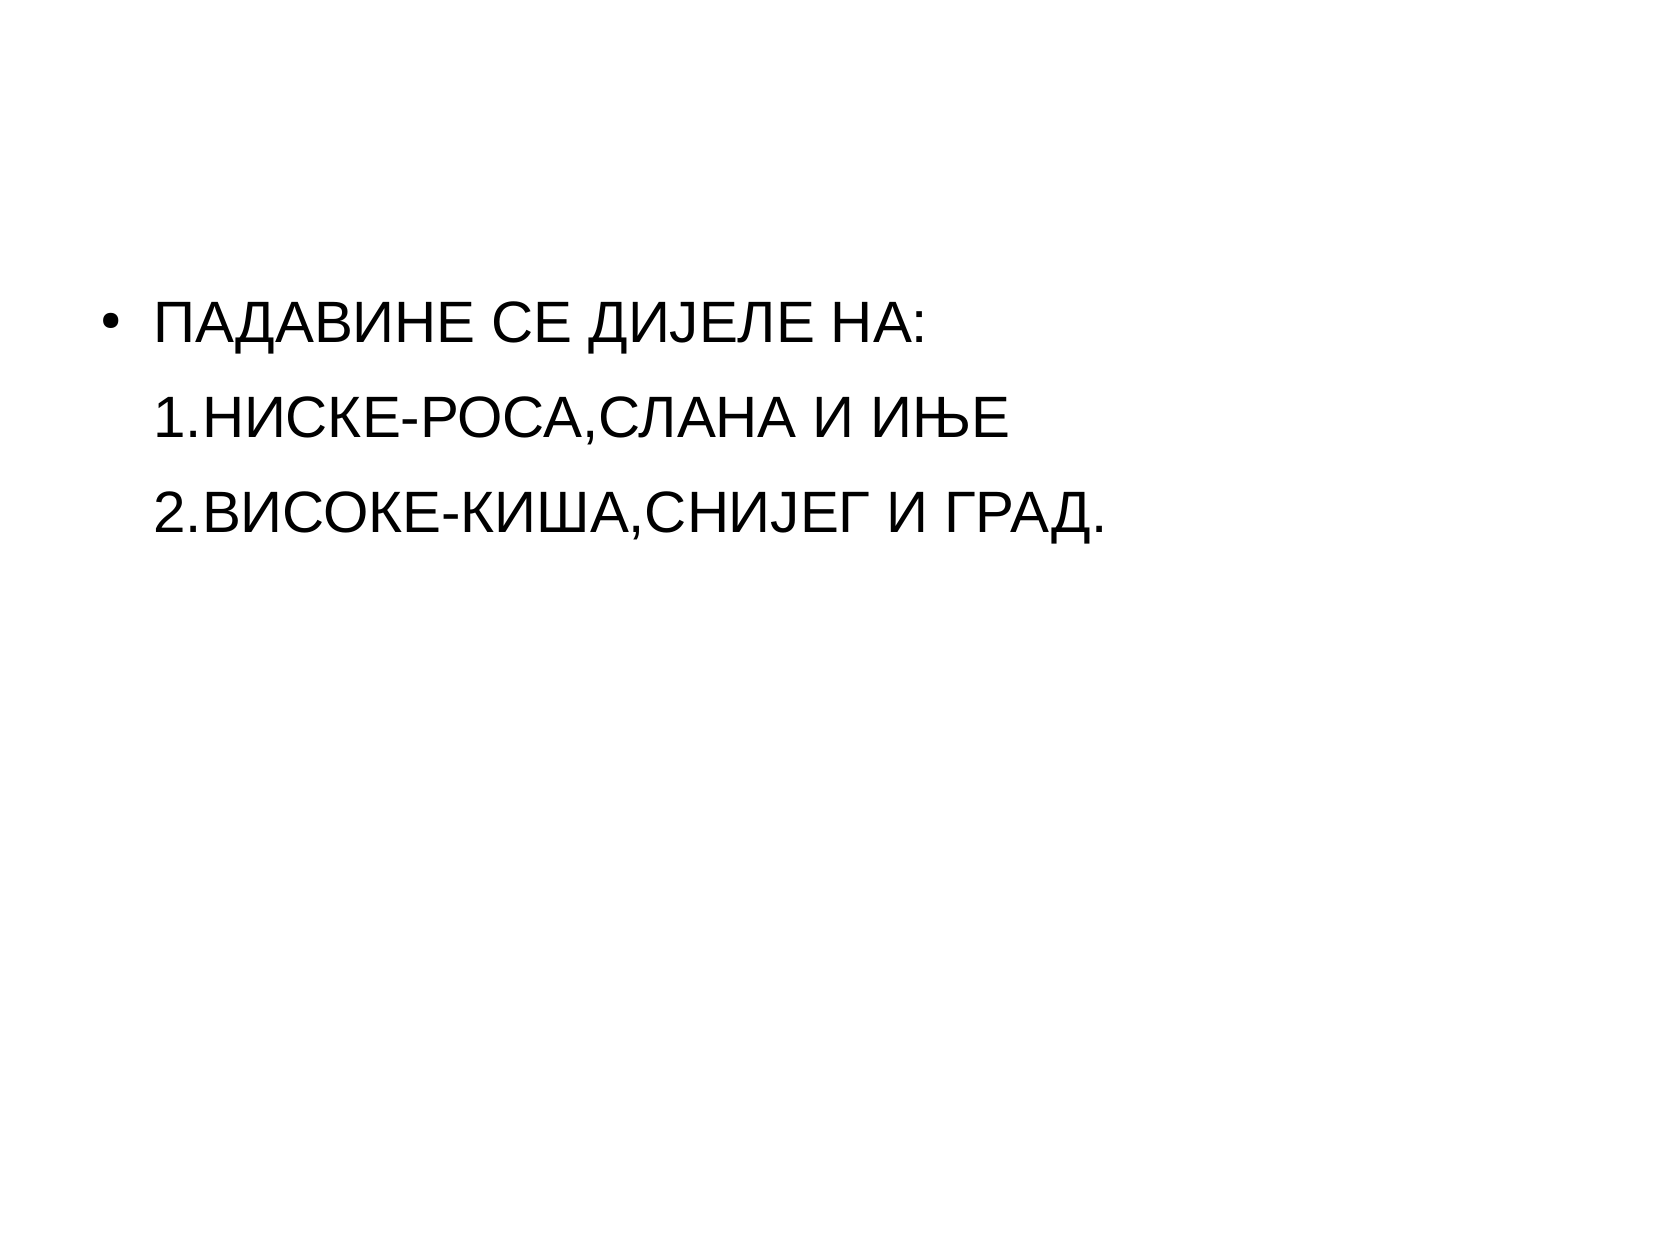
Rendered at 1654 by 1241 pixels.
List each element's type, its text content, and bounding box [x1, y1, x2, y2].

list ПАДАВИНЕ СЕ ДИЈЕЛЕ НА: 1.НИСКЕ-РОСА,СЛАНА И ИЊЕ 2.ВИСОКЕ-КИША,СНИЈЕГ И ГРАД. [82, 290, 1571, 1109]
